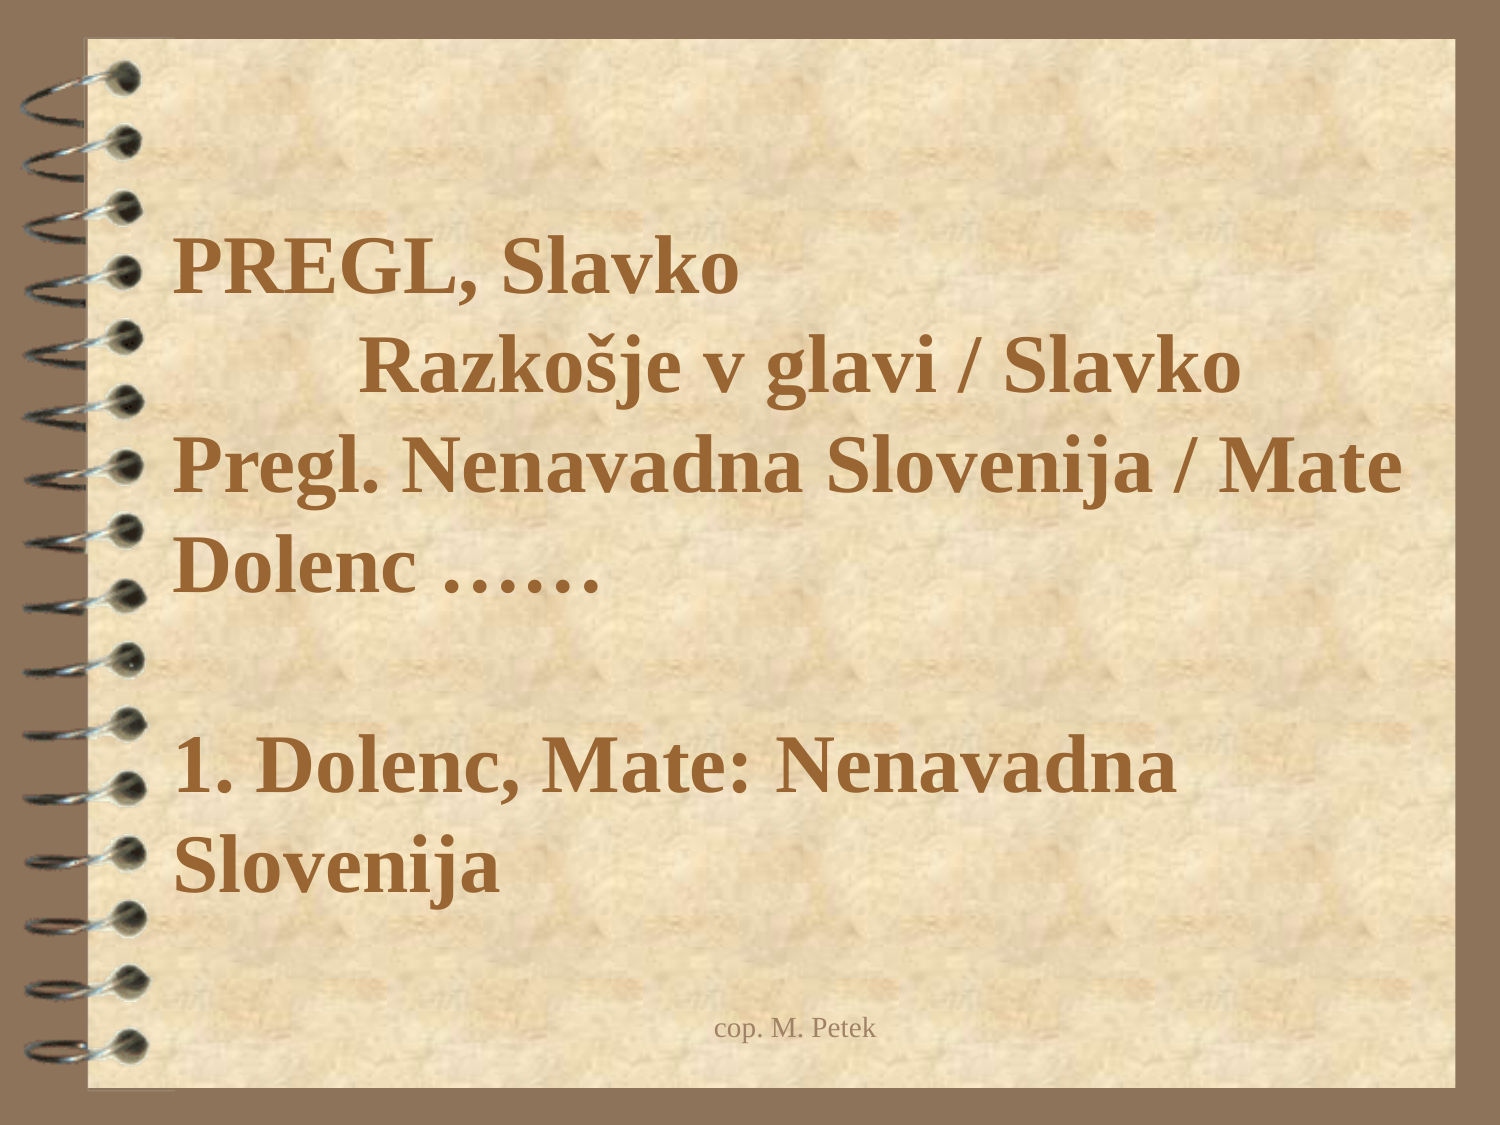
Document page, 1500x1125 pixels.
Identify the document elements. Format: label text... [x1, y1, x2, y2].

title PREGL, Slavko Razkošje v glavi / Slavko Pregl. Nenavadna Slovenija / Mate Dolenc …… 1. Dolenc, Mate: Nenavadna Slovenija [157, 0, 1433, 918]
picture [0, 0, 1456, 1125]
